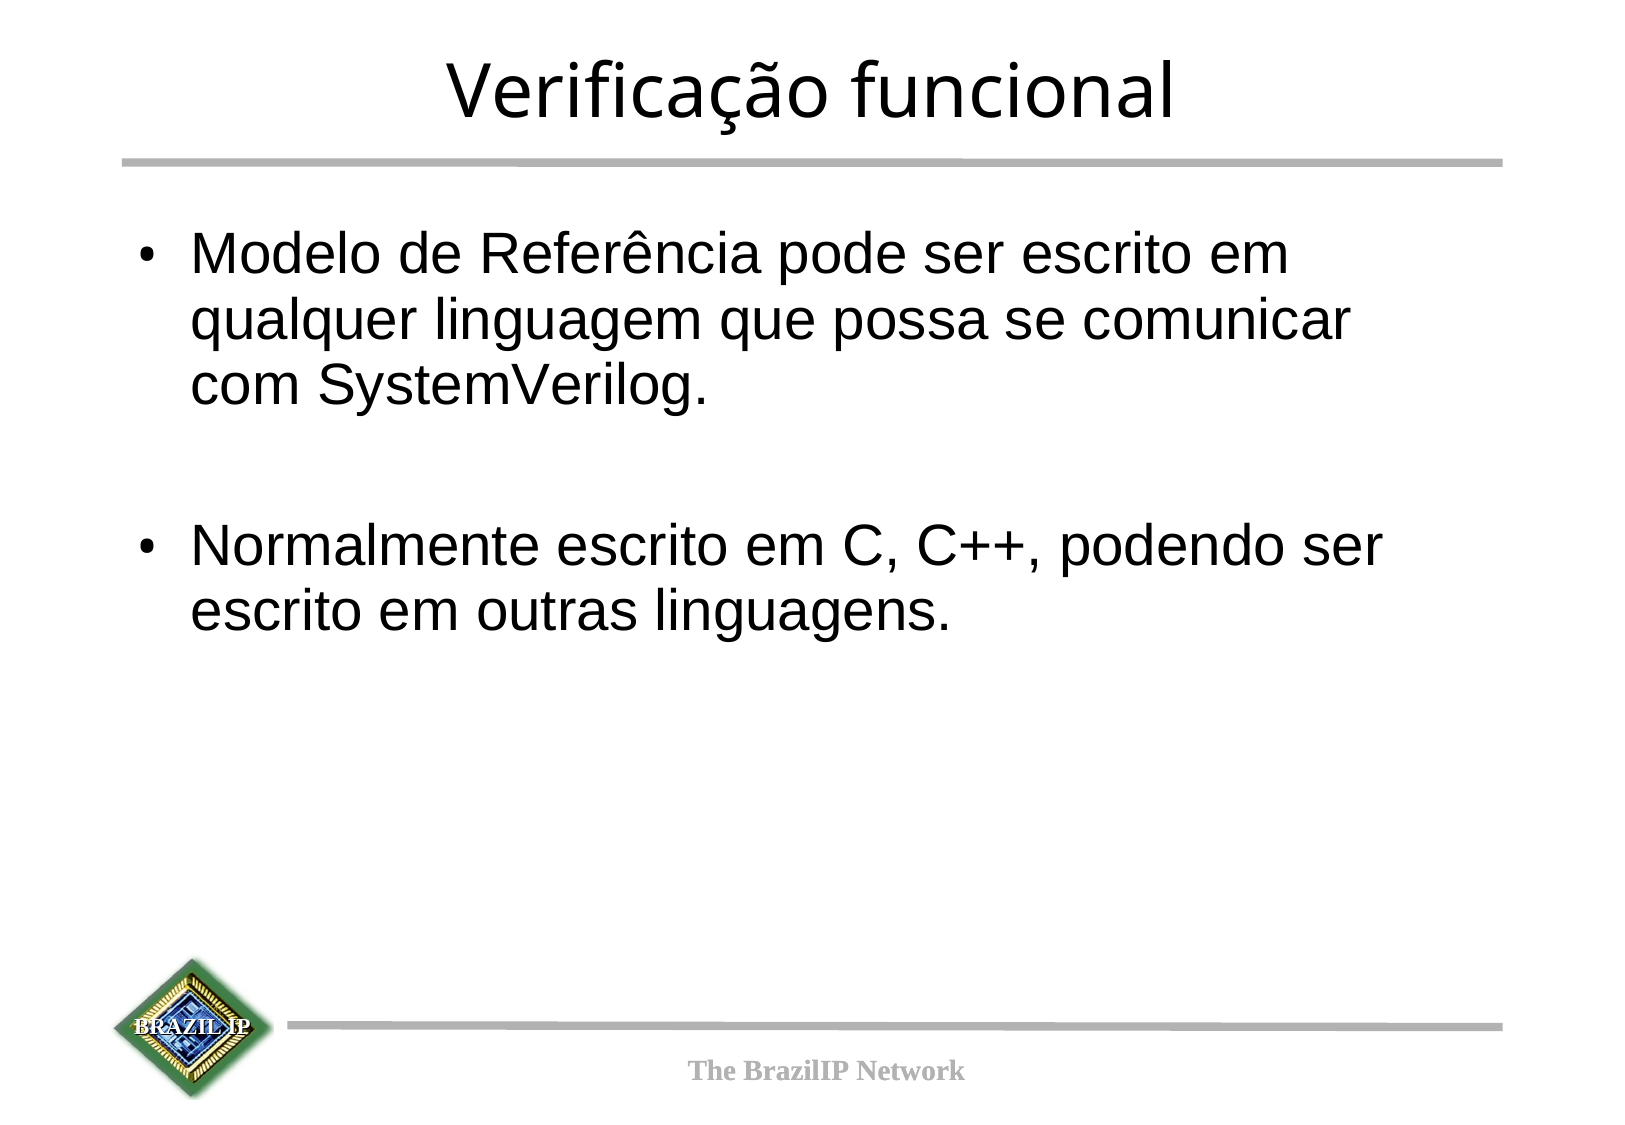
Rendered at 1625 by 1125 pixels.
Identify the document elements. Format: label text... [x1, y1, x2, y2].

picture [108, 953, 274, 1100]
list Modelo de Referência pode ser escrito em qualquer linguagem que possa se comunicar com SystemVerilog. Normalmente escrito em C, C++, podendo ser escrito em outras linguagens. [121, 212, 1487, 943]
title Verificação funcional [121, 0, 1502, 191]
